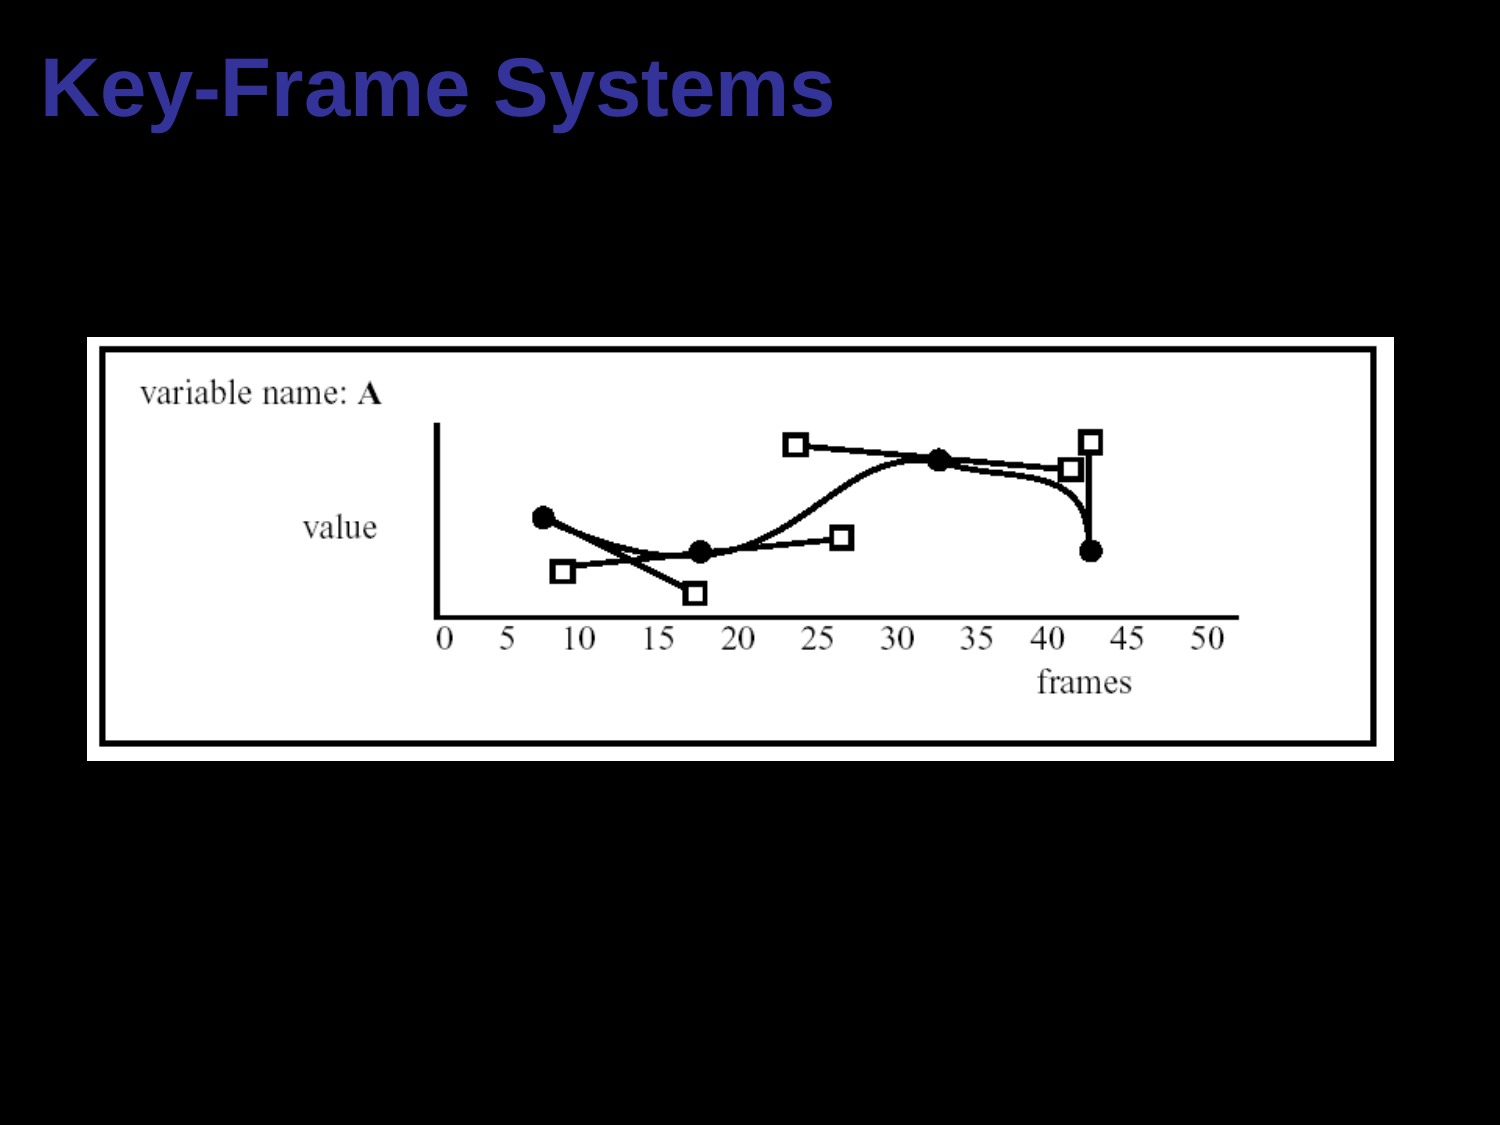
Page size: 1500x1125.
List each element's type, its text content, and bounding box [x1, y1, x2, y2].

text_box Key-Frame Systems [26, 24, 852, 141]
picture [87, 337, 1394, 761]
